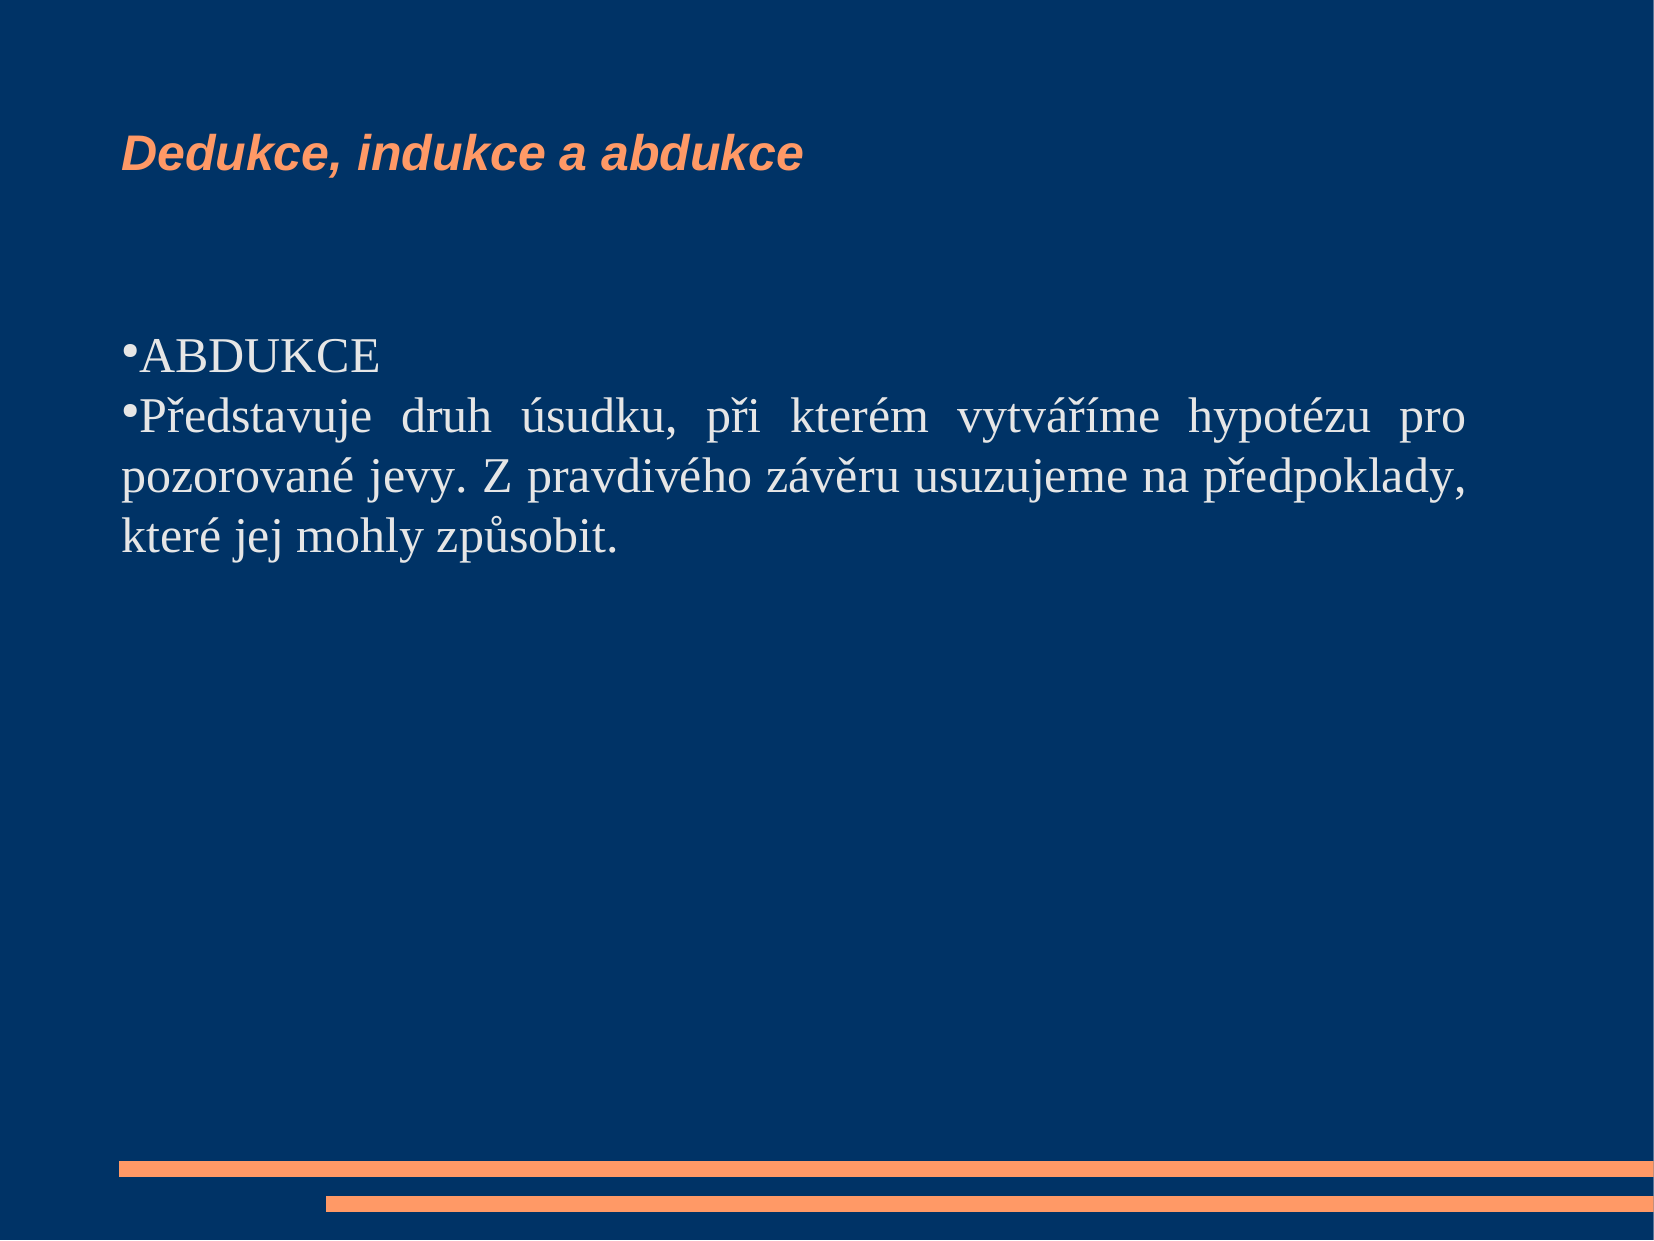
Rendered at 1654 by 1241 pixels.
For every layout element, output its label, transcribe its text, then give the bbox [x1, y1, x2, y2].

title Dedukce, indukce a abdukce [121, 46, 1534, 254]
list ABDUKCE Představuje druh úsudku, při kterém vytváříme hypotézu pro pozorované jevy. Z pravdivého závěru usuzujeme na předpoklady, které jej mohly způsobit. [121, 322, 1561, 1132]
